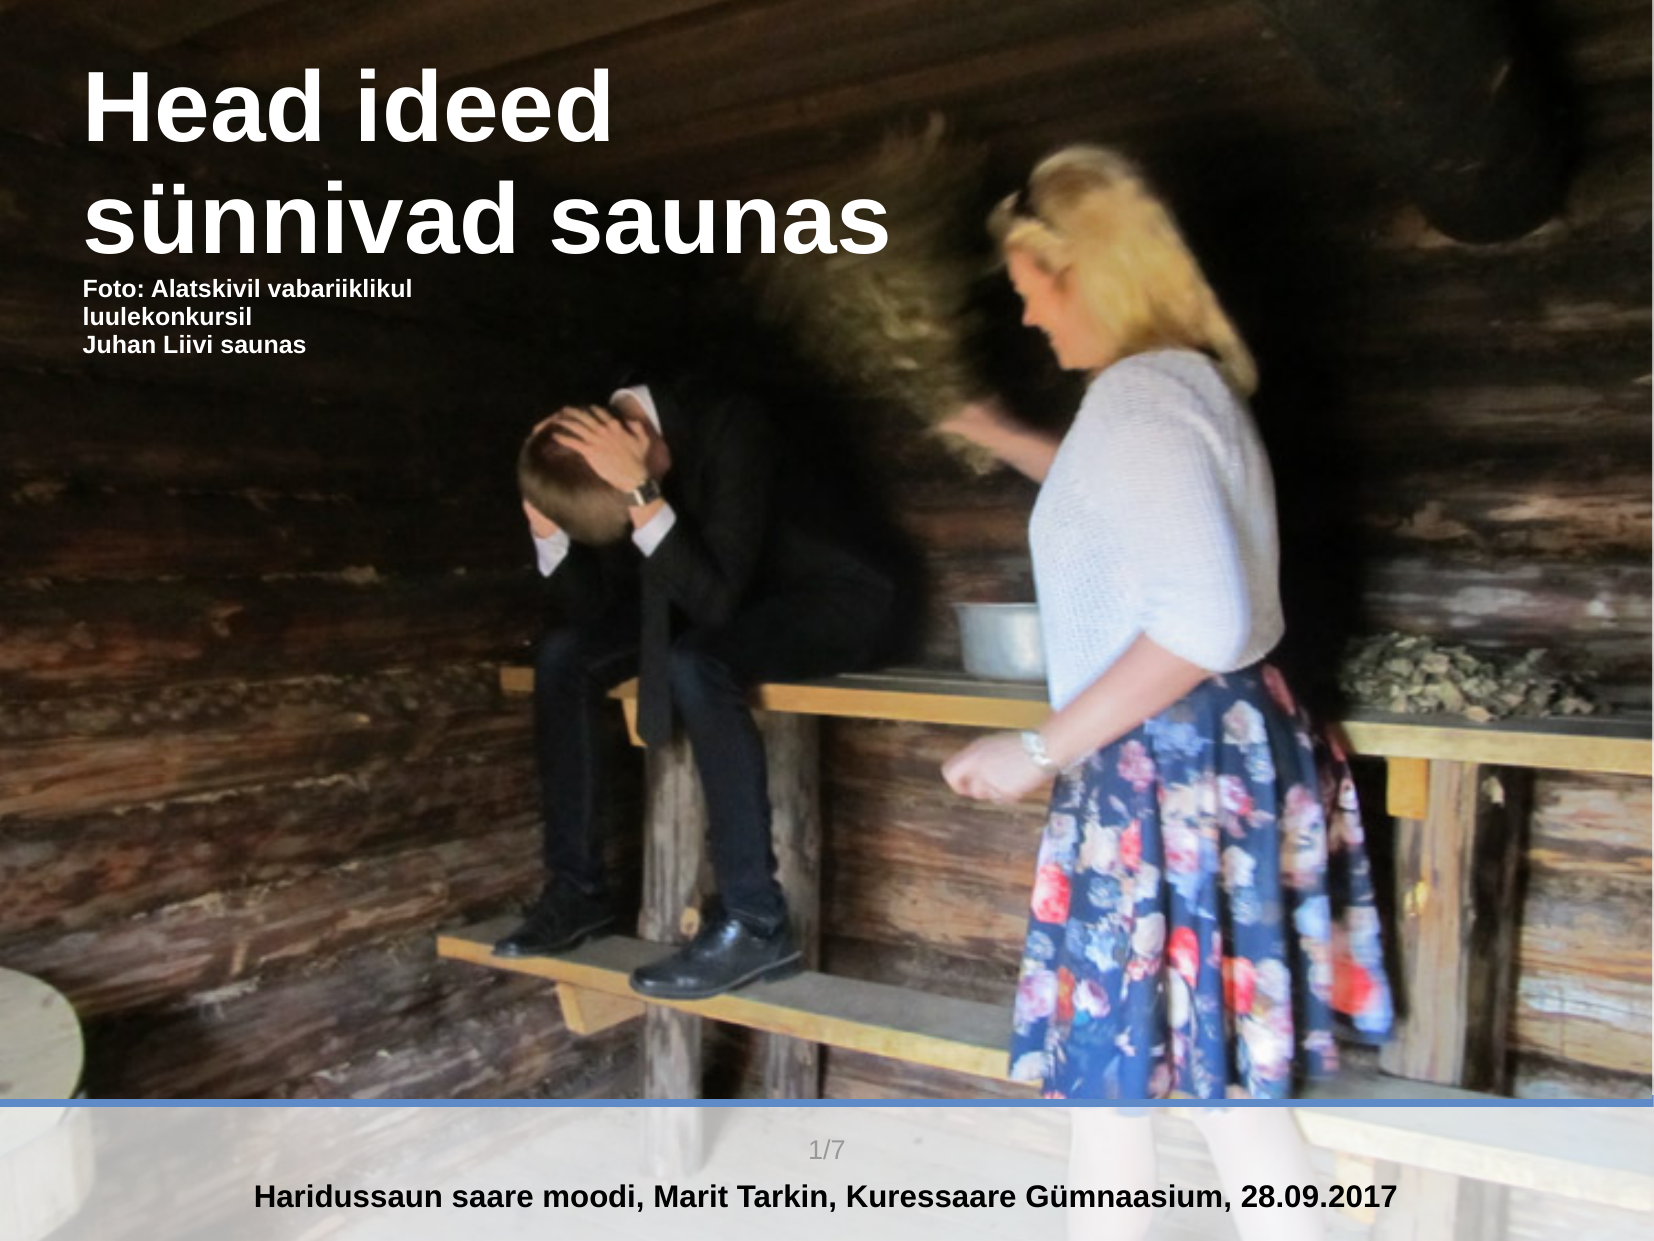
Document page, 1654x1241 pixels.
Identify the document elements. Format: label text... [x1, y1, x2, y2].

subtitle Head ideed sünnivad saunas Foto: Alatskivil vabariiklikul luulekonkursil Juhan Liivi saunas [82, 50, 1571, 361]
picture [0, 0, 1653, 1099]
